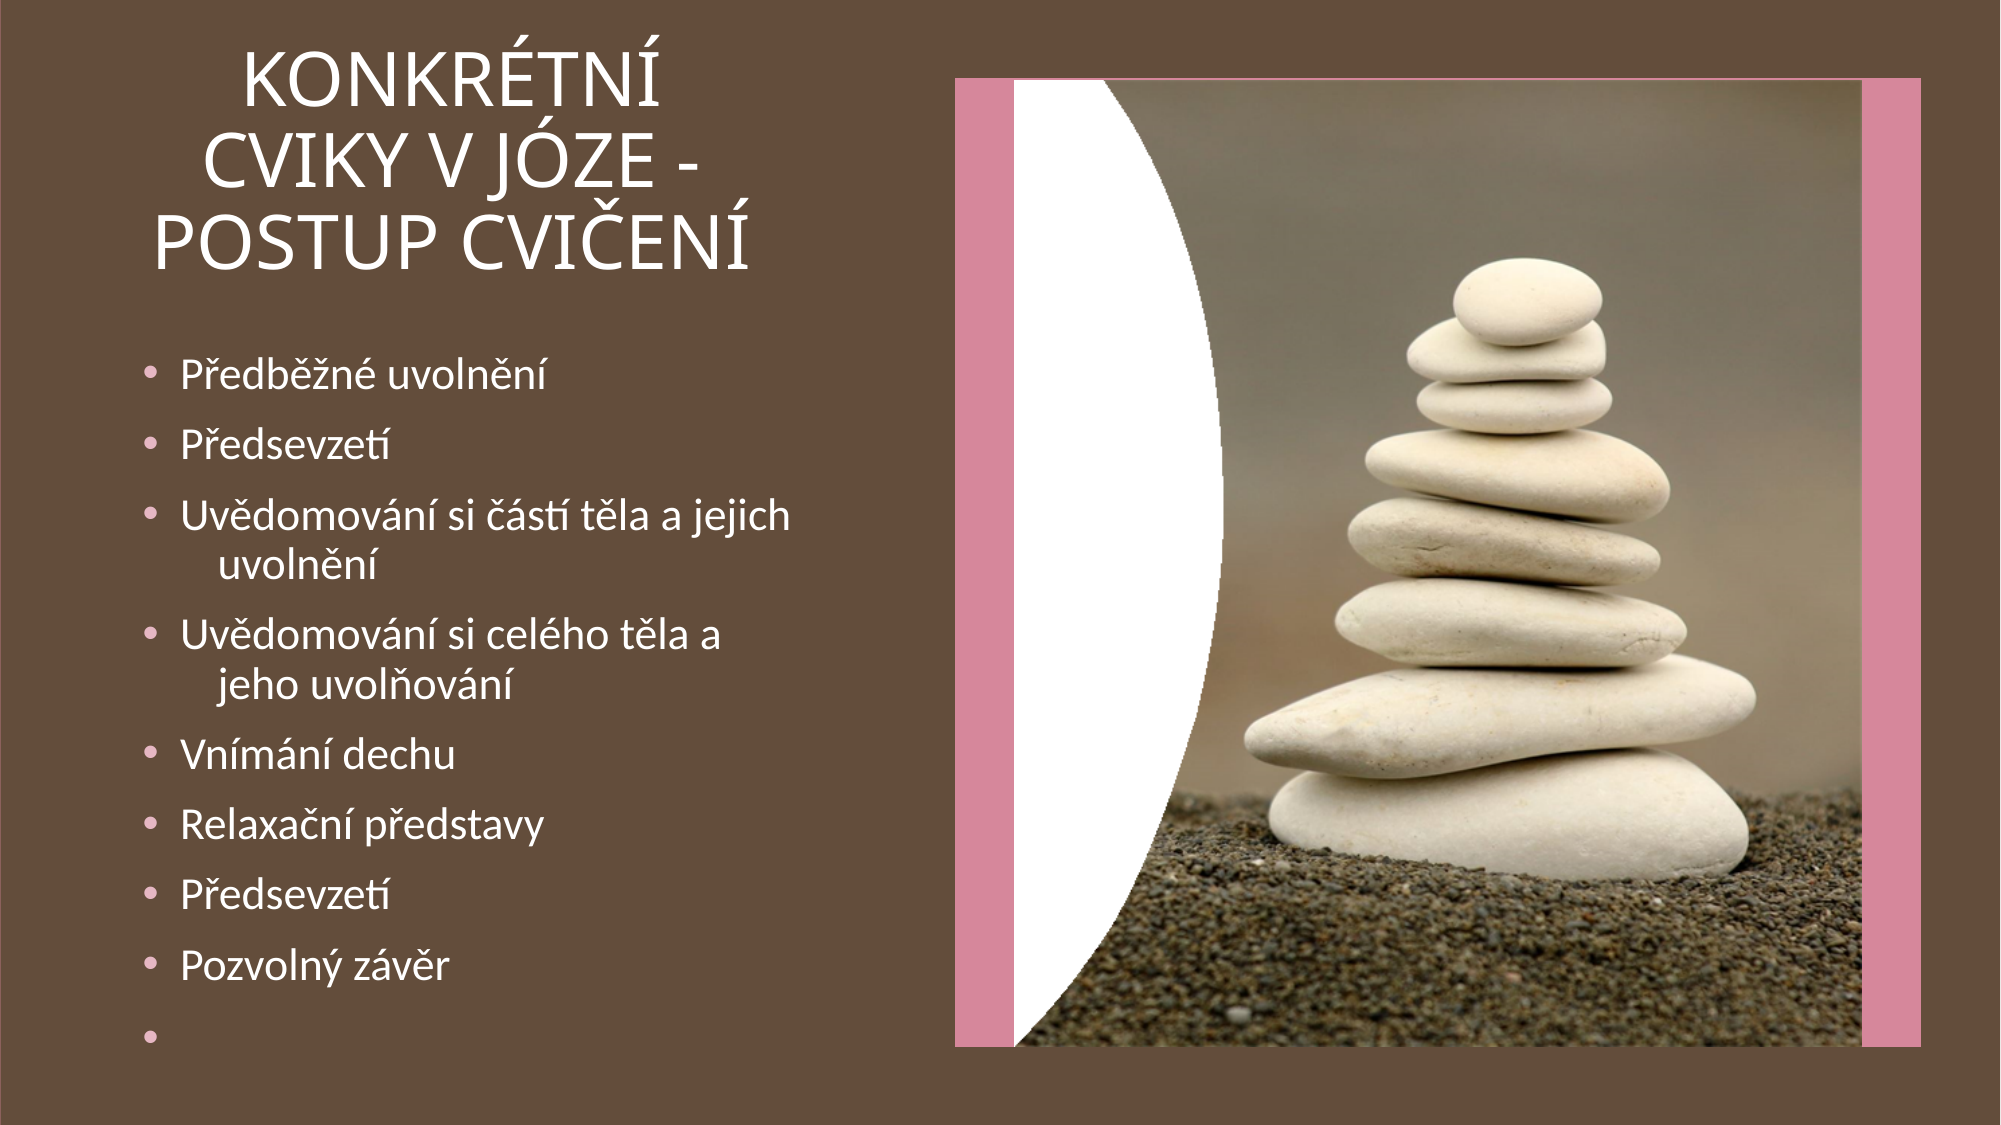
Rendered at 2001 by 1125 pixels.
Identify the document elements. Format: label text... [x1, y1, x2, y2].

text_box [0, 0, 2000, 1125]
picture [1014, 81, 1862, 1048]
list Předběžné uvolnění Předsevzetí Uvědomování si částí těla a jejich uvolnění Uvědomování si celého těla a jeho uvolňování Vnímání dechu Relaxační představy Předsevzetí Pozvolný závěr [127, 342, 897, 1090]
title KONKRÉTNÍ CVIKY V JÓZE - POSTUP CVIČENÍ [127, 33, 776, 293]
